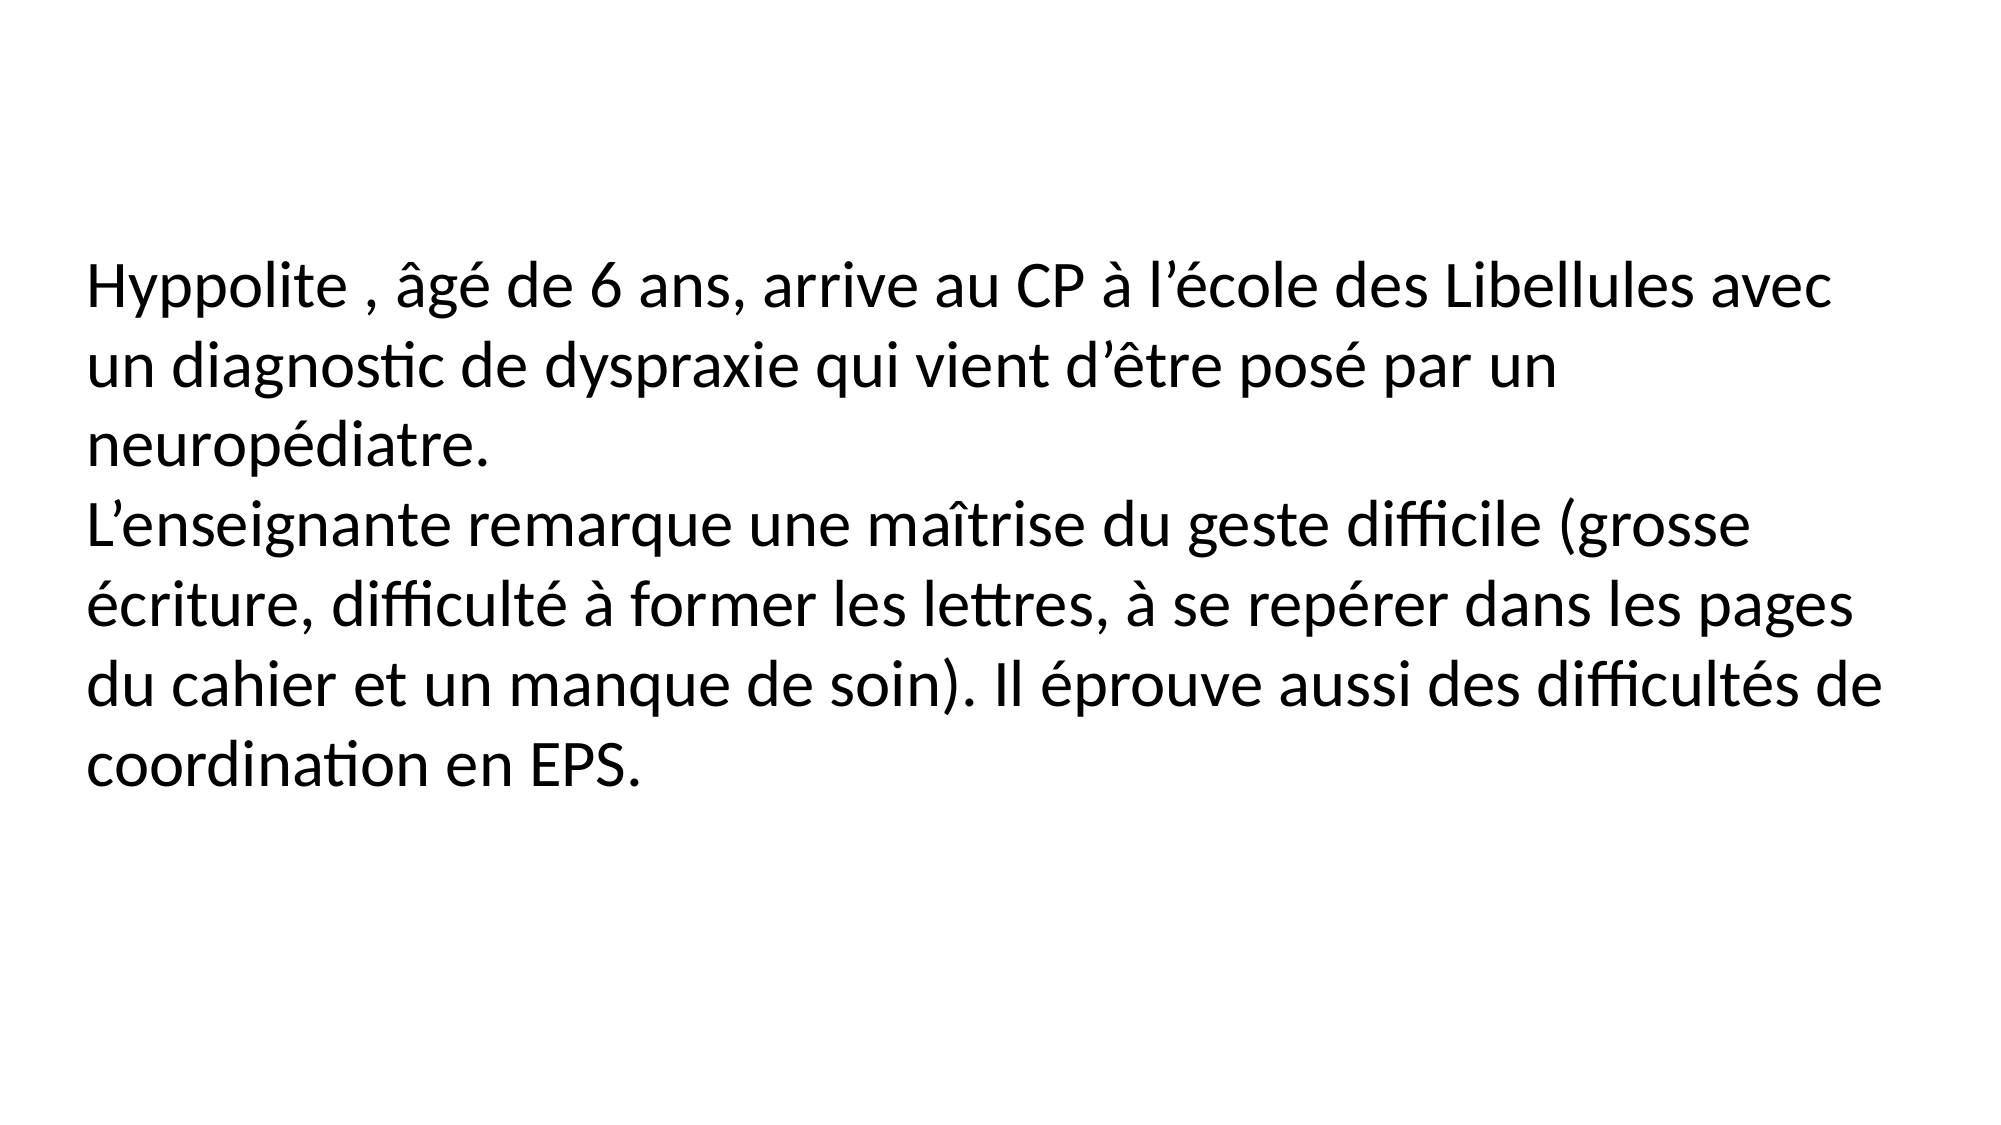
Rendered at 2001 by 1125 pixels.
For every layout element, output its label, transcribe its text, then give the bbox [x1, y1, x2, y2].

text_box Hyppolite , âgé de 6 ans, arrive au CP à l’école des Libellules avec un diagnostic de dyspraxie qui vient d’être posé par un neuropédiatre. L’enseignante remarque une maîtrise du geste difficile (grosse écriture, difficulté à former les lettres, à se repérer dans les pages du cahier et un manque de soin). Il éprouve aussi des difficultés de coordination en EPS. [71, 232, 1924, 814]
